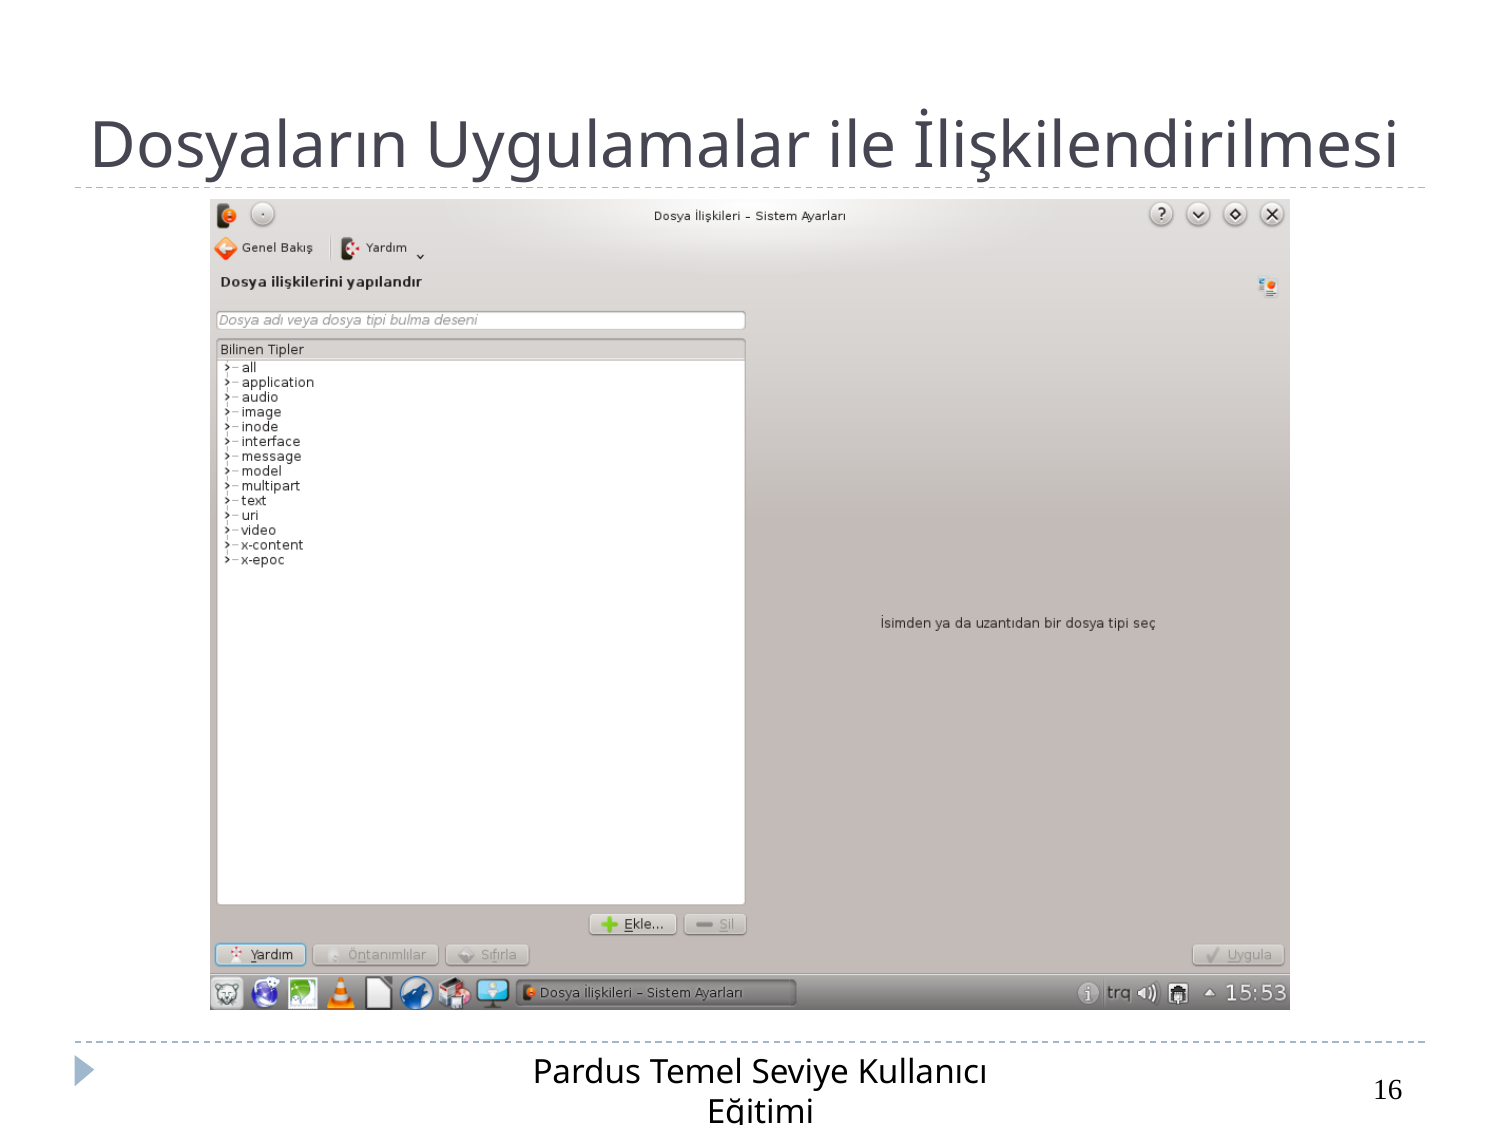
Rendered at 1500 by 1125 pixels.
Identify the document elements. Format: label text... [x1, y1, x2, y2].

picture [210, 199, 1290, 1010]
title Dosyaların Uygulamalar ile İlişkilendirilmesi [75, 24, 1425, 188]
